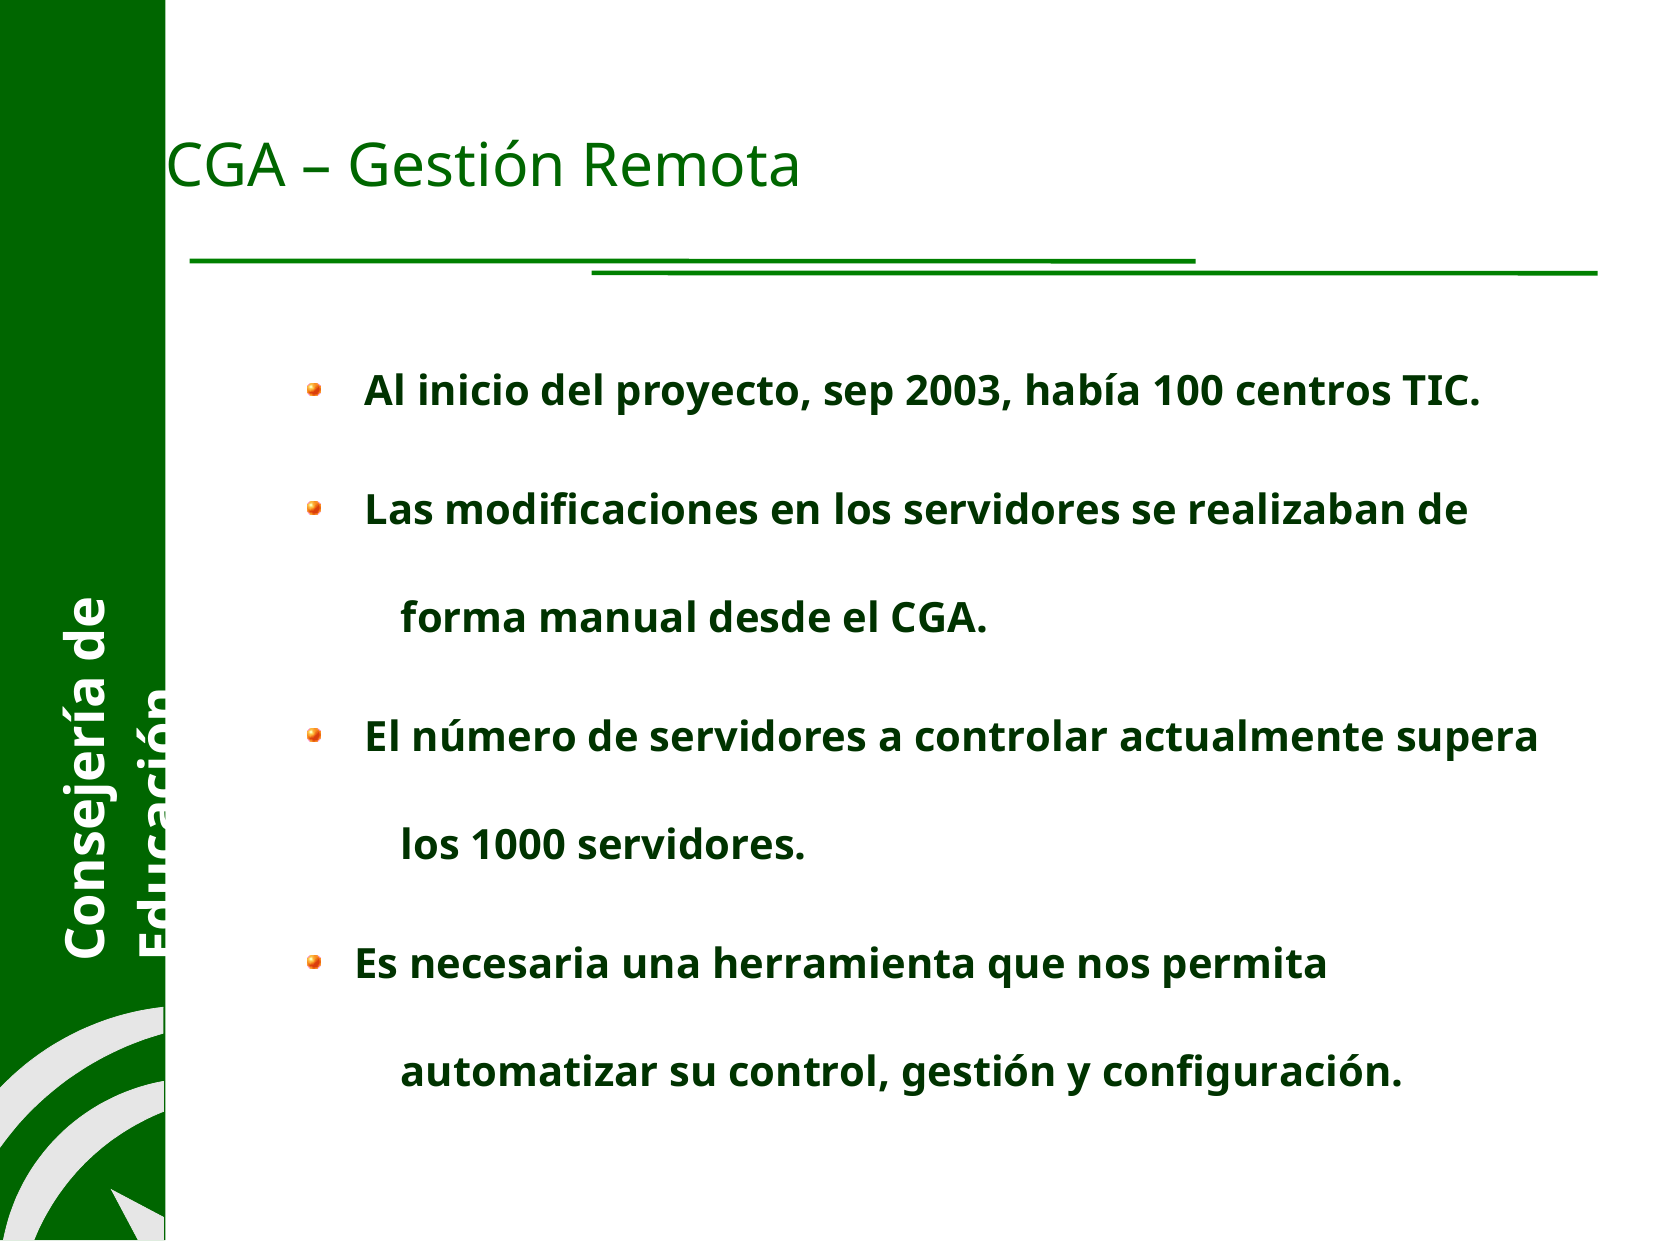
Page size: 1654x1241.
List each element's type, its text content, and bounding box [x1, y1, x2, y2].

text_box CGA – Gestión Remota [165, 53, 1654, 261]
subtitle Al inicio del proyecto, sep 2003, había 100 centros TIC. Las modificaciones en los servidores se realizaban de forma manual desde el CGA. El número de servidores a controlar actualmente supera los 1000 servidores. Es necesaria una herramienta que nos permita automatizar su control, gestión y configuración. [189, 404, 1548, 1056]
picture [307, 383, 321, 396]
